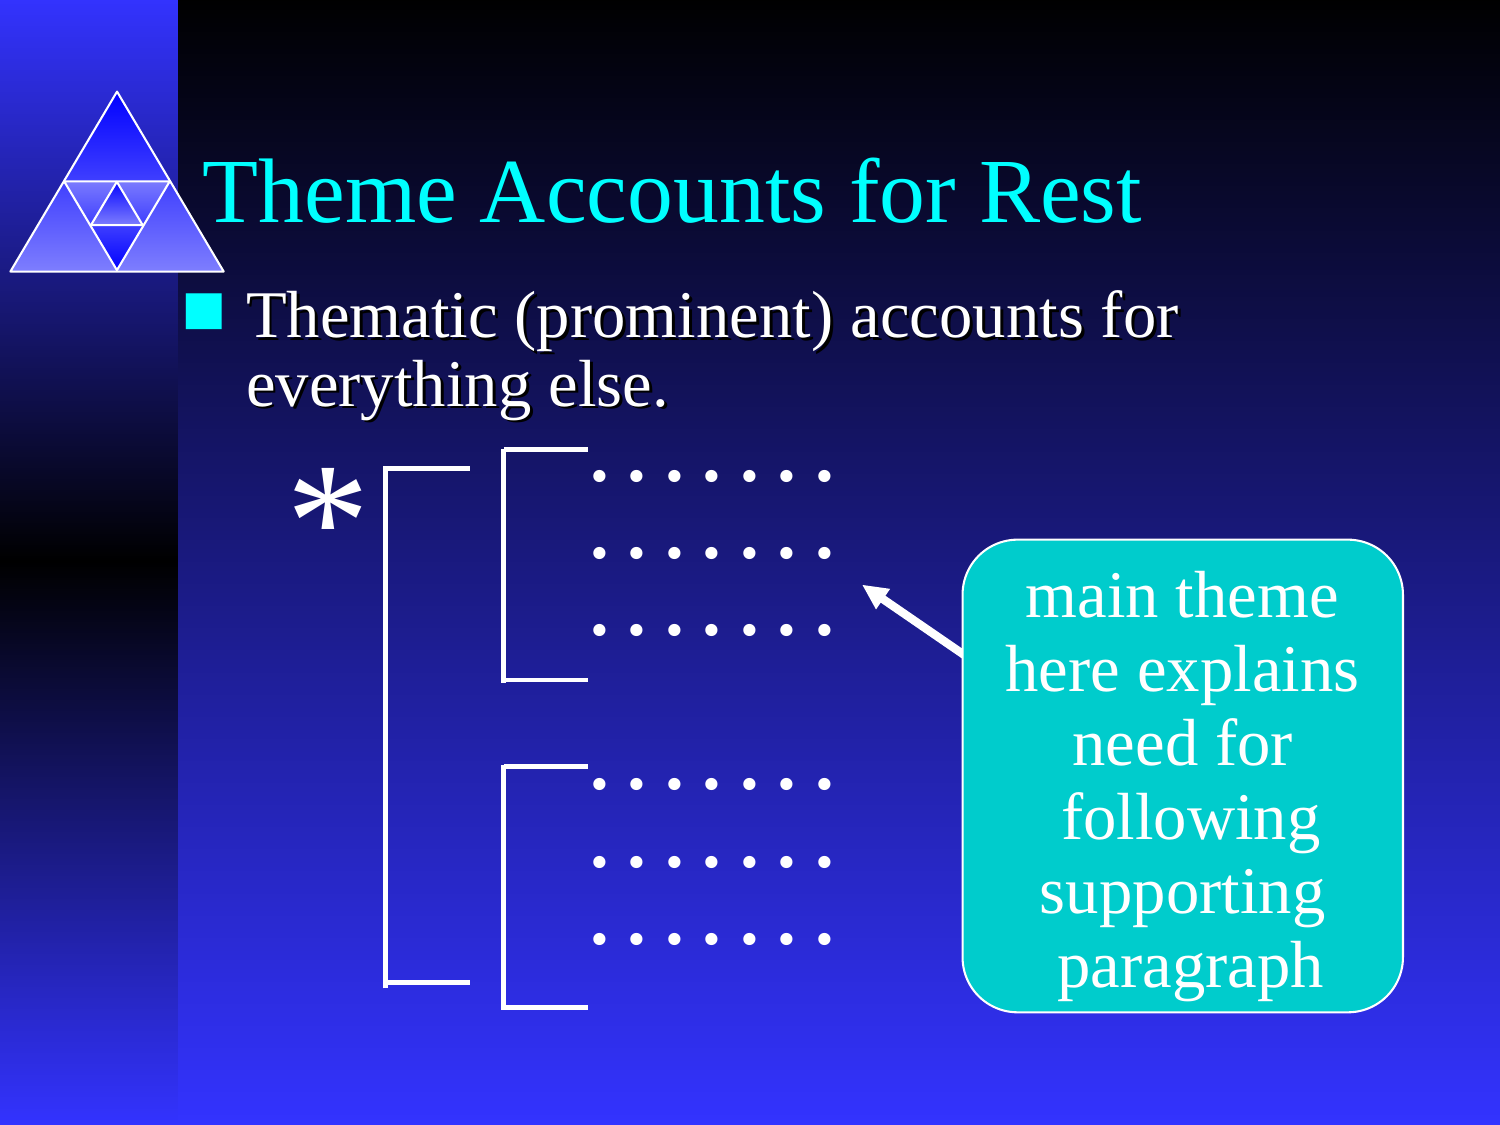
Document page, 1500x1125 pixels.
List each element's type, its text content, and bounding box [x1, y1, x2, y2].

text_box Thematic (prominent) accounts for everything else. [174, 274, 1450, 428]
text_box main theme here explains need for following supporting paragraph [980, 555, 1385, 997]
title Theme Accounts for Rest [187, 99, 1463, 288]
text_box . . . . . . . . . . . . . . . . . . . . . . . . . . . . . . . . . . . . . . . . . . [574, 412, 901, 968]
text_box [962, 539, 1403, 1013]
text_box * [271, 421, 482, 621]
